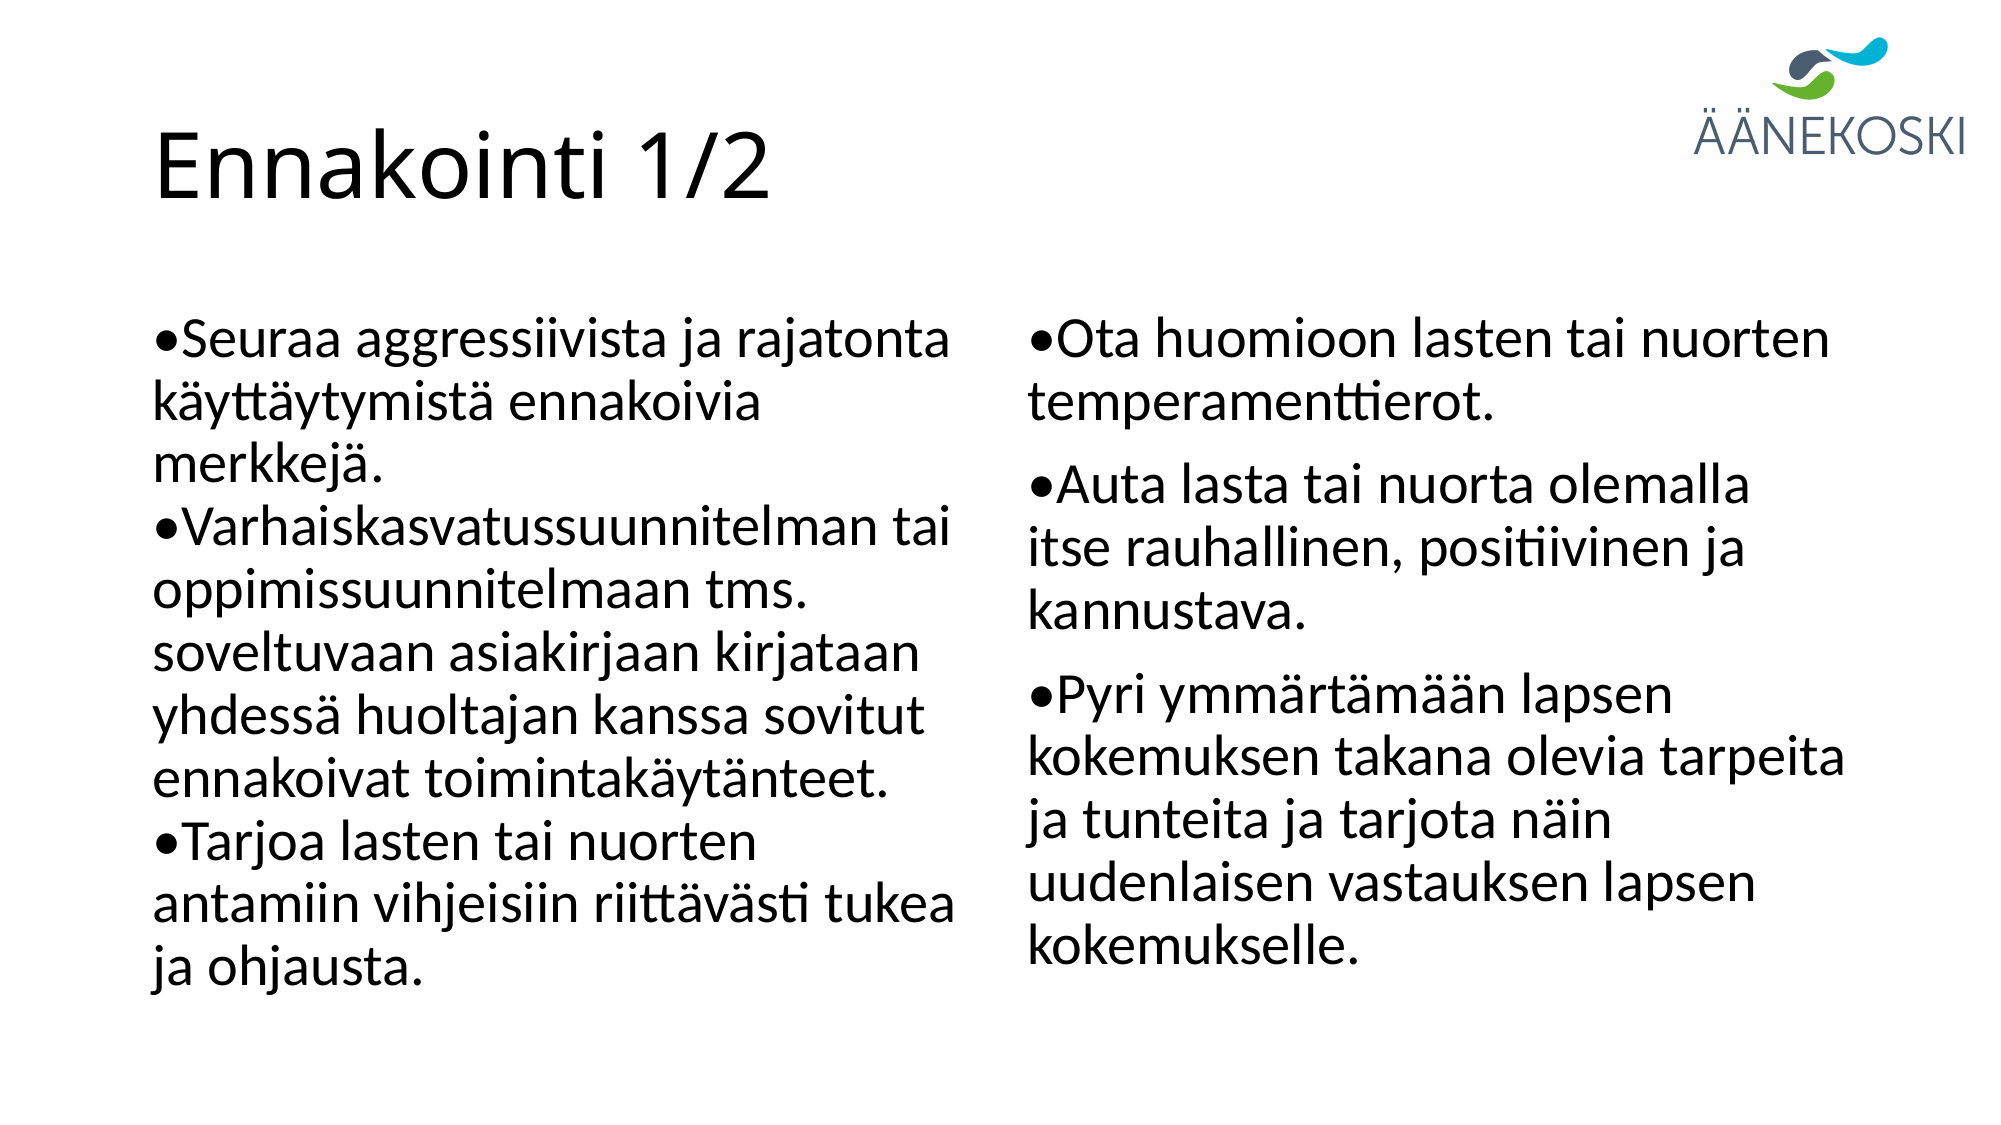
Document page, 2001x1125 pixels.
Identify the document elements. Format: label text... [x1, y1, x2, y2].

list •Seuraa aggressiivista ja rajatonta käyttäytymistä ennakoivia merkkejä. •Varhaiskasvatussuunnitelman tai oppimissuunnitelmaan tms. soveltuvaan asiakirjaan kirjataan yhdessä huoltajan kanssa sovitut ennakoivat toimintakäytänteet. •Tarjoa lasten tai nuorten antamiin vihjeisiin riittävästi tukea ja ohjausta. [137, 299, 988, 1014]
picture [1656, 0, 2000, 193]
title Ennakointi 1/2 [137, 59, 1863, 278]
list •Ota huomioon lasten tai nuorten temperamenttierot. •Auta lasta tai nuorta olemalla itse rauhallinen, positiivinen ja kannustava. •Pyri ymmärtämään lapsen kokemuksen takana olevia tarpeita ja tunteita ja tarjota näin uudenlaisen vastauksen lapsen kokemukselle. [1012, 299, 1863, 1014]
